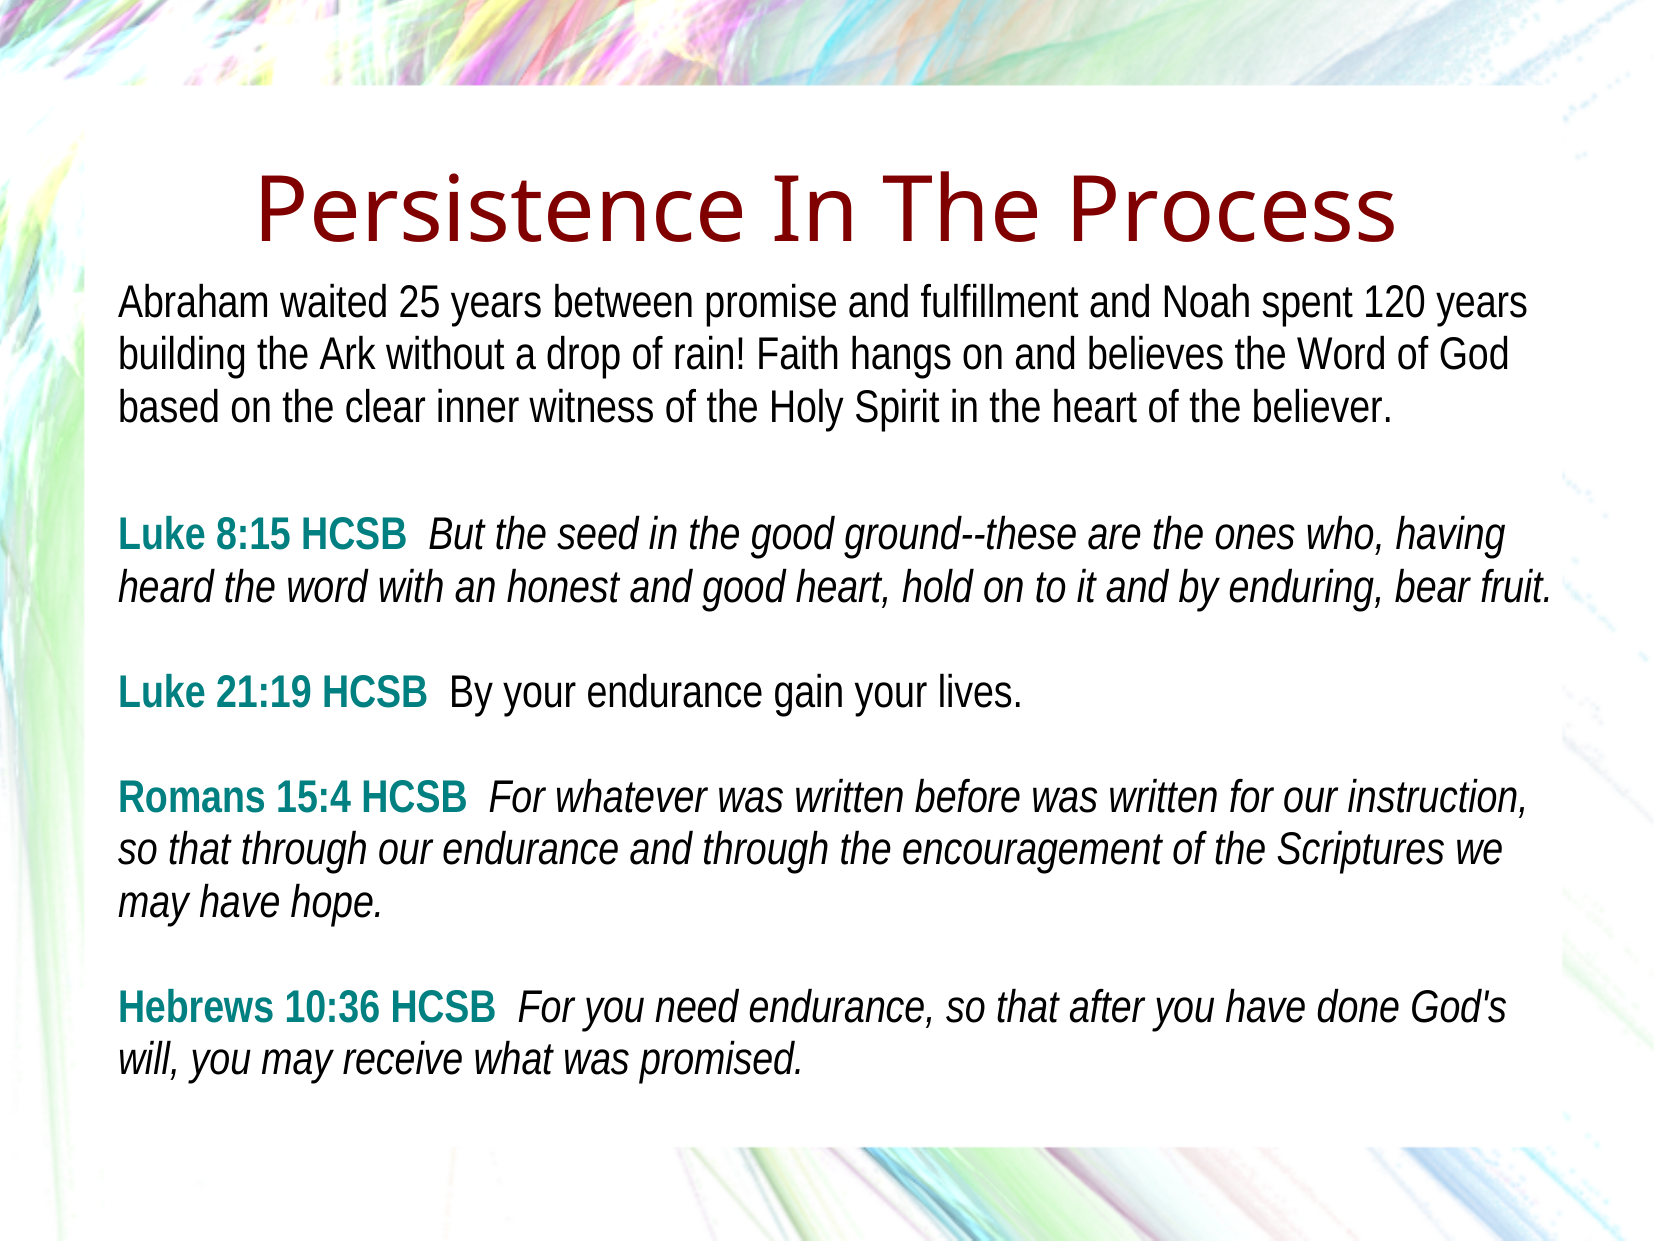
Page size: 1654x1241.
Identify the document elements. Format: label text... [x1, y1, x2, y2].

title Persistence In The Process [82, 109, 1571, 303]
picture [0, 0, 1654, 1241]
subtitle Abraham waited 25 years between promise and fulfillment and Noah spent 120 years building the Ark without a drop of rain! Faith hangs on and believes the Word of God based on the clear inner witness of the Holy Spirit in the heart of the believer. Luke 8:15 HCSB But the seed in the good ground--these are the ones who, having heard the word with an honest and good heart, hold on to it and by enduring, bear fruit. Luke 21:19 HCSB By your endurance gain your lives. Romans 15:4 HCSB For whatever was written before was written for our instruction, so that through our endurance and through the encouragement of the Scriptures we may have hope. Hebrews 10:36 HCSB For you need endurance, so that after you have done God's will, you may receive what was promised. [118, 277, 1571, 1082]
